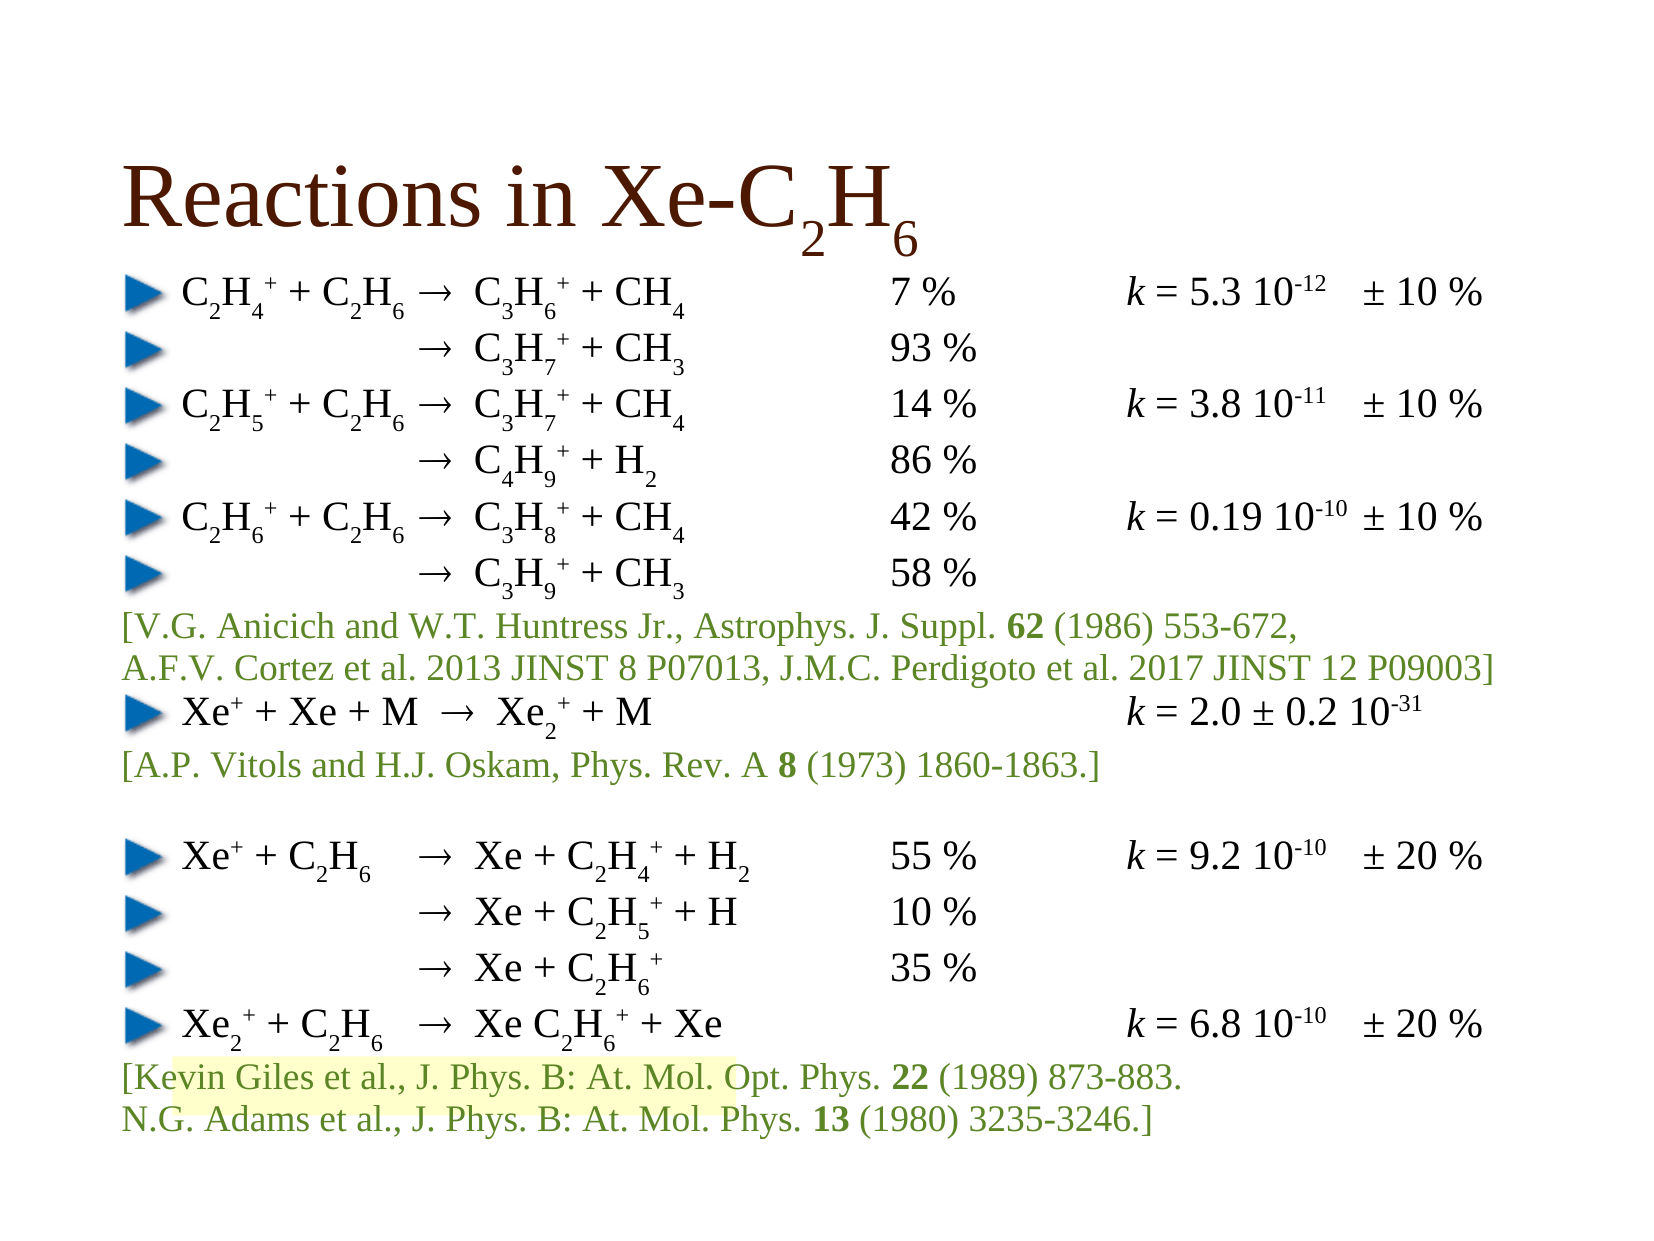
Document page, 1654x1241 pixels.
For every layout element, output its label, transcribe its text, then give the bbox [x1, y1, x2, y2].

list C2H4+ + C2H6  C3H6+ + CH4 7 % k = 5.3 10-12 ± 10 %  C3H7+ + CH3 93 % C2H5+ + C2H6  C3H7+ + CH4 14 % k = 3.8 10-11 ± 10 %  C4H9+ + H2 86 % C2H6+ + C2H6  C3H8+ + CH4 42 % k = 0.19 10-10 ± 10 %  C3H9+ + CH3 58 % [V.G. Anicich and W.T. Huntress Jr., Astrophys. J. Suppl. 62 (1986) 553-672, A.F.V. Cortez et al. 2013 JINST 8 P07013, J.M.C. Perdigoto et al. 2017 JINST 12 P09003] Xe+ + Xe + M  Xe2+ + M k = 2.0 ± 0.2 10-31 [A.P. Vitols and H.J. Oskam, Phys. Rev. A 8 (1973) 1860-1863.] Xe+ + C2H6  Xe + C2H4+ + H2 55 % k = 9.2 10-10 ± 20 %  Xe + C2H5+ + H 10 %  Xe + C2H6+ 35 % Xe2+ + C2H6  Xe C2H6+ + Xe k = 6.8 10-10 ± 20 % [Kevin Giles et al., J. Phys. B: At. Mol. Opt. Phys. 22 (1989) 873-883. N.G. Adams et al., J. Phys. B: At. Mol. Phys. 13 (1980) 3235-3246.] [121, 268, 1632, 1239]
title Reactions in Xe-C2H6 [121, 102, 1534, 268]
